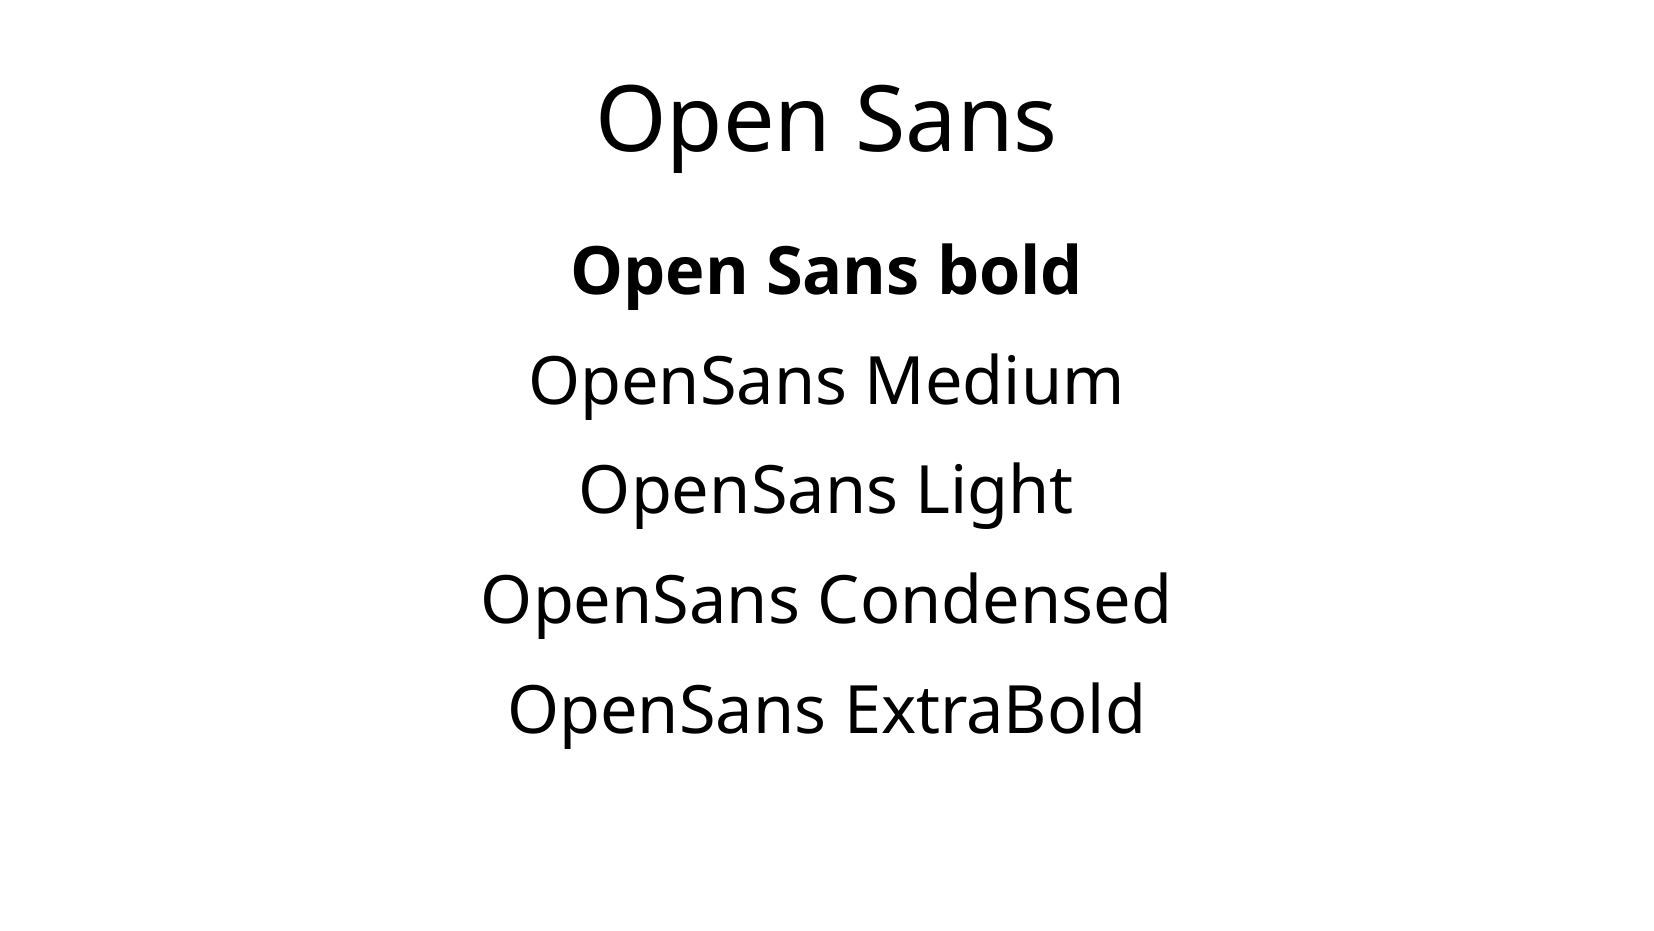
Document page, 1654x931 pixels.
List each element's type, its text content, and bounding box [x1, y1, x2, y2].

subtitle Open Sans bold OpenSans Medium OpenSans Light OpenSans Condensed OpenSans ExtraBold [82, 217, 1571, 758]
title Open Sans [82, 37, 1571, 193]
